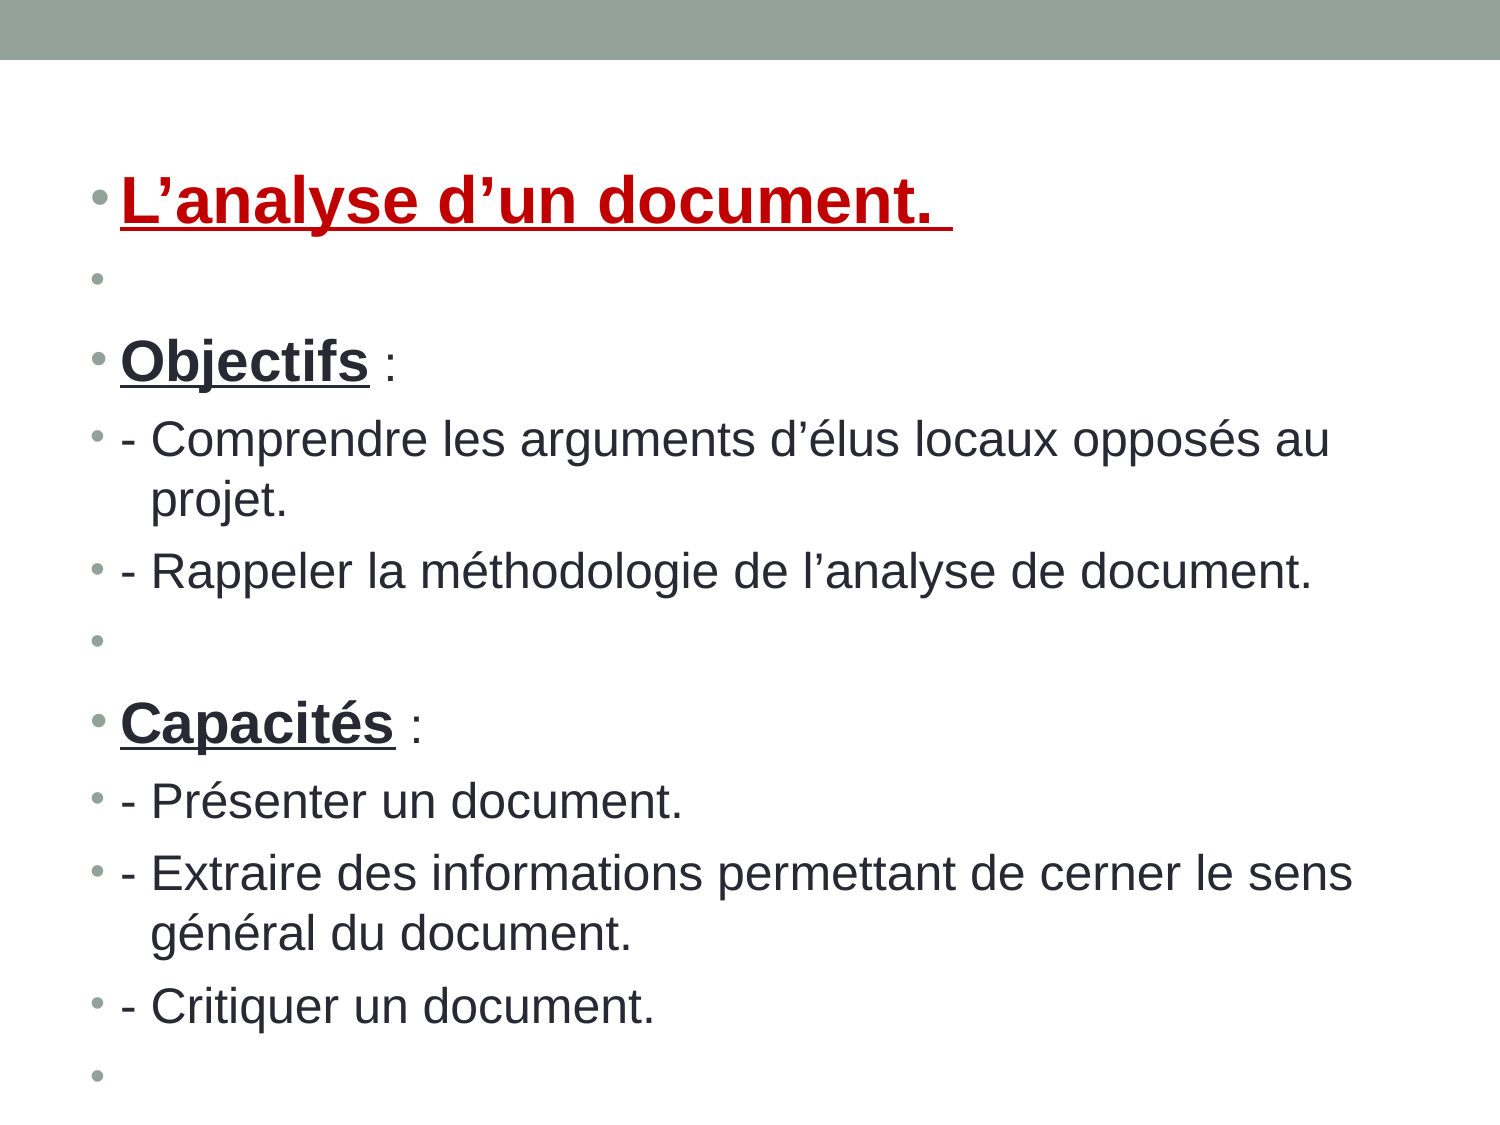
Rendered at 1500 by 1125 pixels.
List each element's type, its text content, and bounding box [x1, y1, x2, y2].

list L’analyse d’un document. Objectifs : - Comprendre les arguments d’élus locaux opposés au projet. - Rappeler la méthodologie de l’analyse de document. Capacités : - Présenter un document. - Extraire des informations permettant de cerner le sens général du document. - Critiquer un document. [75, 149, 1426, 1063]
